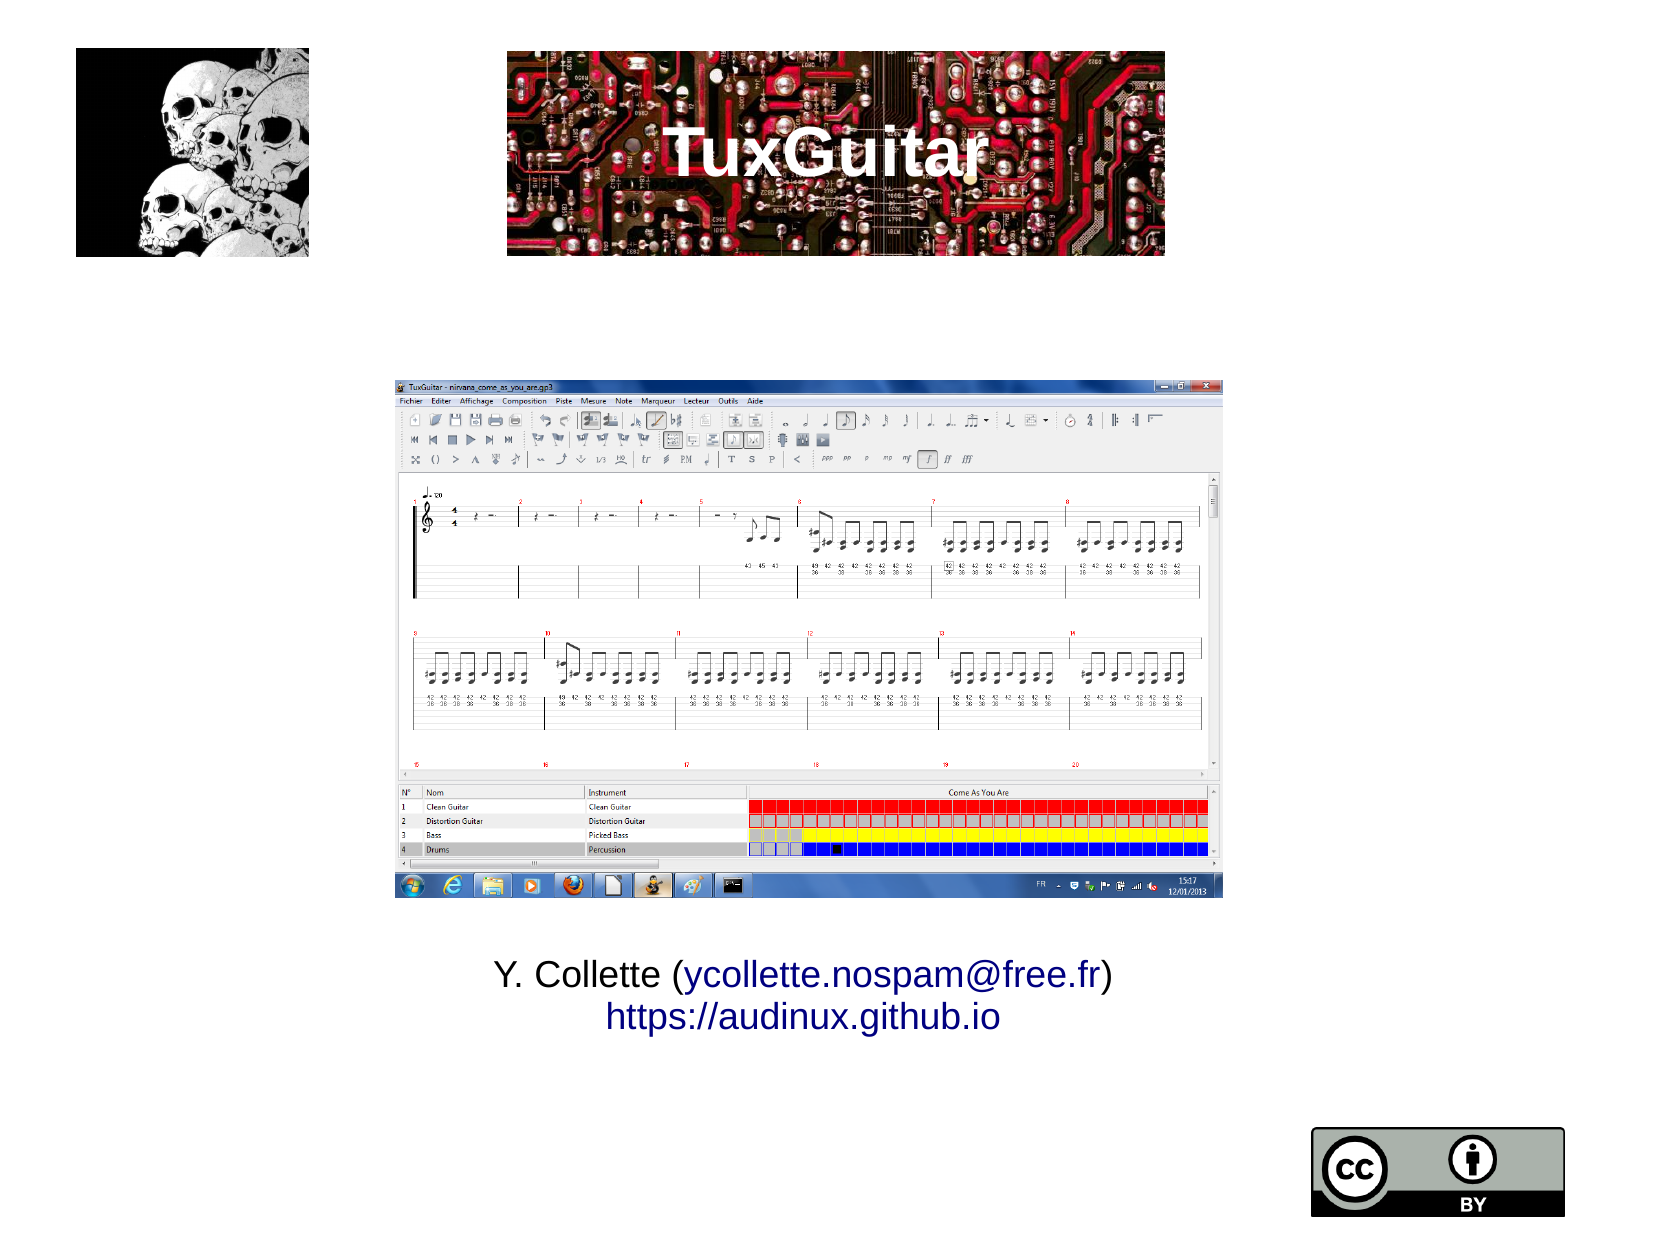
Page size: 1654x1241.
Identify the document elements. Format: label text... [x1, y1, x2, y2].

text_box Y. Collette (ycollette.nospam@free.fr) https://audinux.github.io [472, 946, 1134, 1046]
text_box TuxGuitar [647, 104, 1170, 278]
picture [1311, 1127, 1565, 1217]
picture [507, 51, 1165, 256]
picture [395, 380, 1223, 898]
picture [76, 48, 309, 257]
